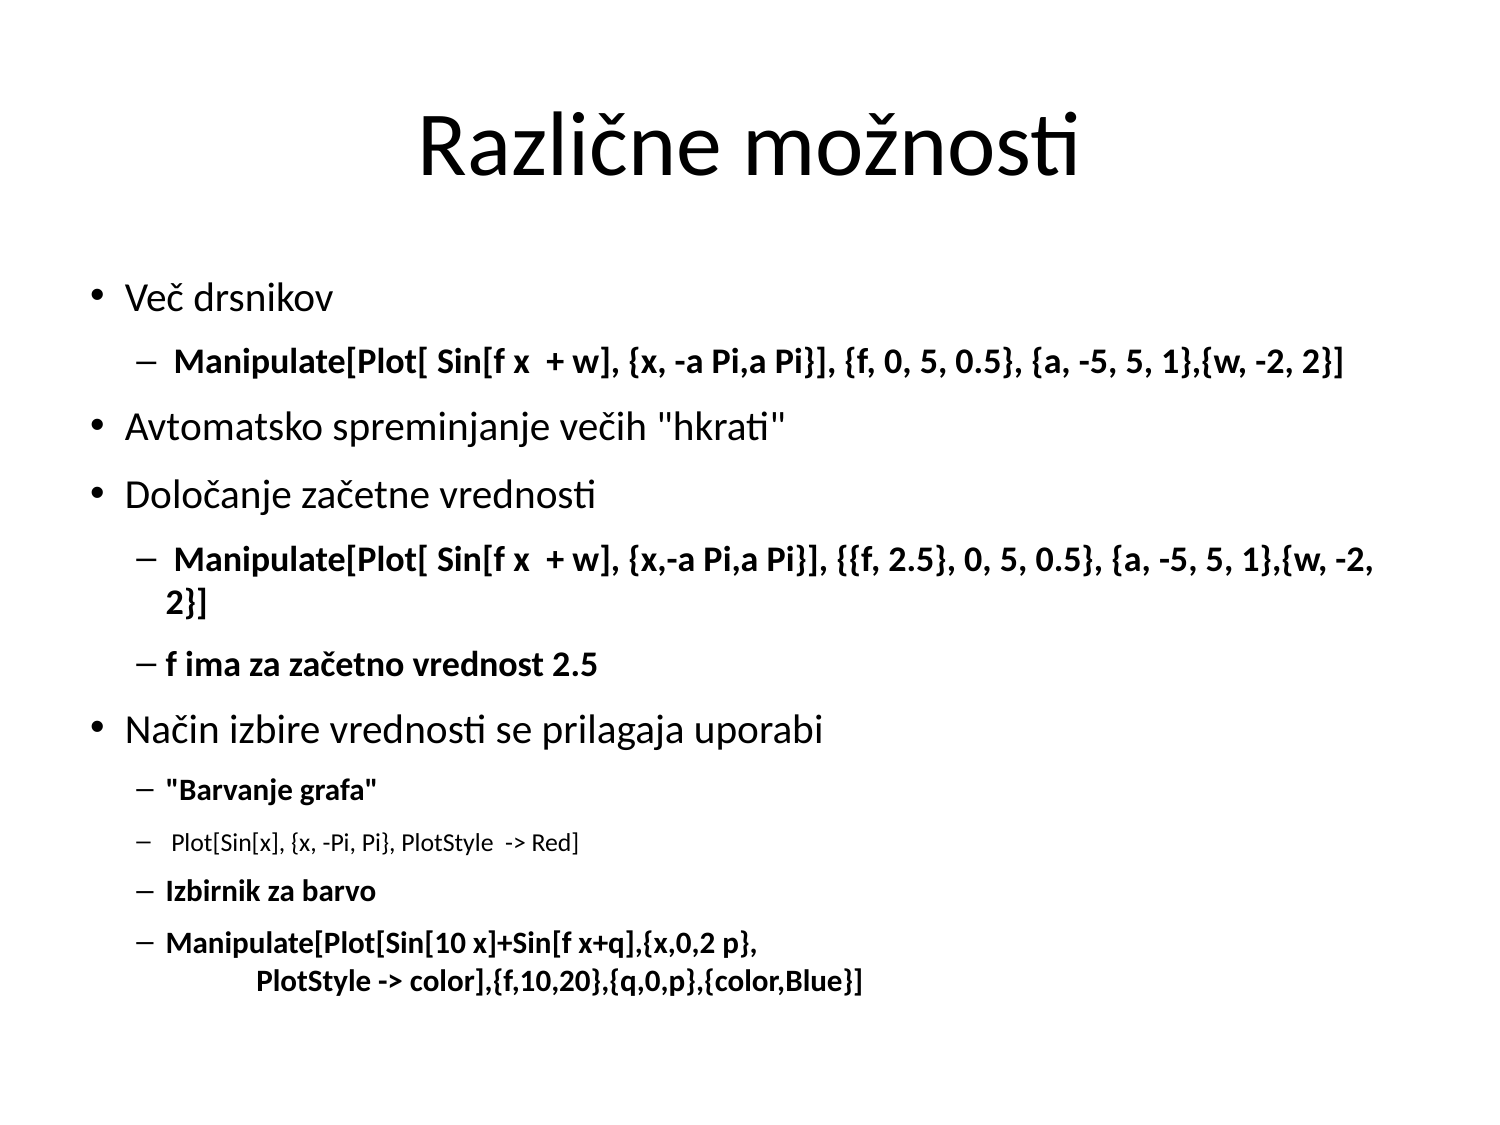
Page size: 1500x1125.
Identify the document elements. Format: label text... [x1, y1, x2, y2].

title Različne možnosti [75, 45, 1425, 233]
list Več drsnikov Manipulate[Plot[ Sin[f x + w], {x, -a Pi,a Pi}], {f, 0, 5, 0.5}, {a, -5, 5, 1},{w, -2, 2}] Avtomatsko spreminjanje večih "hkrati" Določanje začetne vrednosti Manipulate[Plot[ Sin[f x + w], {x,-a Pi,a Pi}], {{f, 2.5}, 0, 5, 0.5}, {a, -5, 5, 1},{w, -2, 2}] f ima za začetno vrednost 2.5 Način izbire vrednosti se prilagaja uporabi "Barvanje grafa" Plot[Sin[x], {x, -Pi, Pi}, PlotStyle -> Red] Izbirnik za barvo Manipulate[Plot[Sin[10 x]+Sin[f x+q],{x,0,2 p}, PlotStyle -> color],{f,10,20},{q,0,p},{color,Blue}] [75, 262, 1425, 1005]
